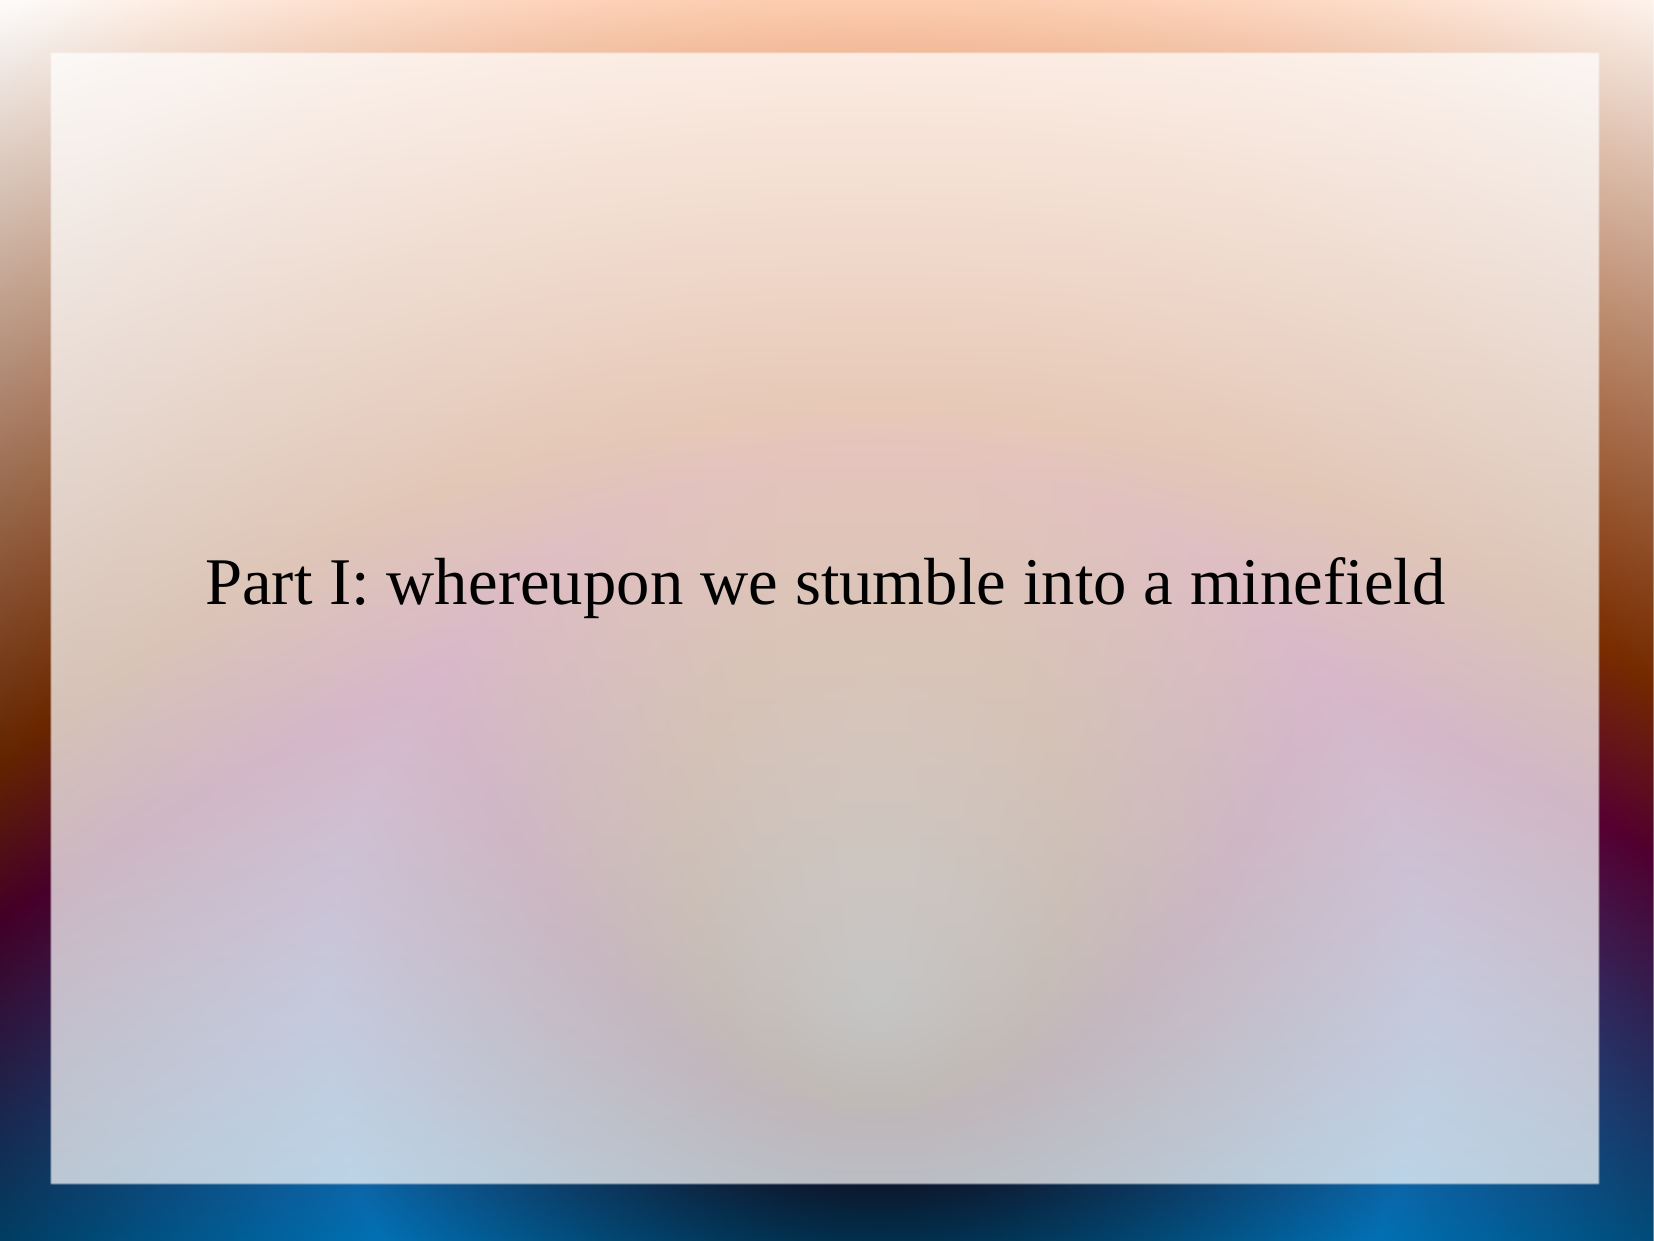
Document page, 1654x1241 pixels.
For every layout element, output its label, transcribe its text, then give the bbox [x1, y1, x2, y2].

subtitle Part I: whereupon we stumble into a minefield [82, 55, 1571, 1109]
picture [0, 0, 1654, 1241]
